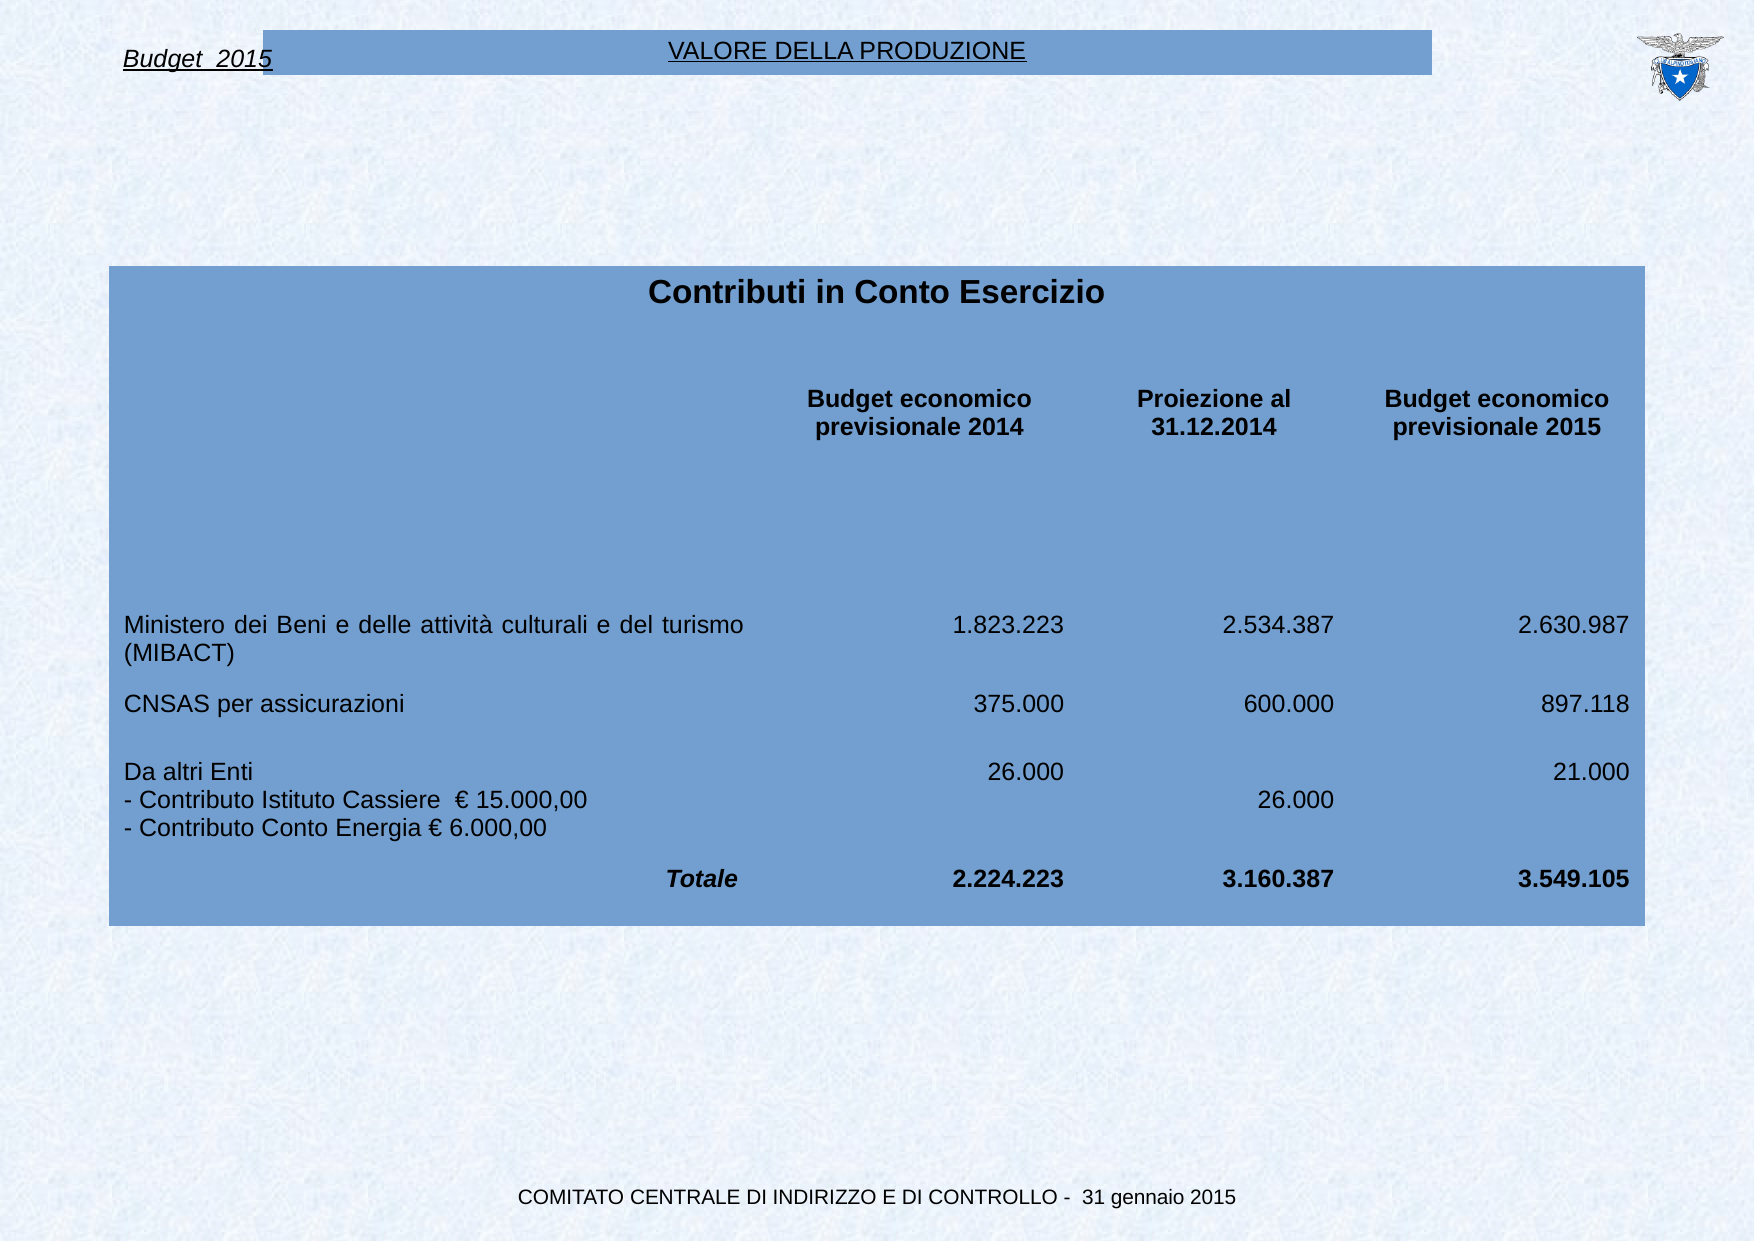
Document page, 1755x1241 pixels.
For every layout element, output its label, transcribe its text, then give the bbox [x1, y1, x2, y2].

picture [1633, 29, 1728, 108]
table_cell Da altri Enti - Contributo Istituto Cassiere € 15.000,00 - Contributo Conto Energia € 6.000,00 [109, 750, 760, 858]
table_cell Budget economico previsionale 2015 [1349, 377, 1645, 604]
table_cell 26.000 [1079, 750, 1349, 858]
table_cell Budget economico previsionale 2014 [760, 377, 1079, 604]
table_cell 375.000 [760, 683, 1079, 750]
table_cell Ministero dei Beni e delle attività culturali e del turismo (MIBACT) [109, 604, 760, 683]
text_box COMITATO CENTRALE DI INDIRIZZO E DI CONTROLLO - 31 gennaio 2015 [392, 1176, 1362, 1217]
table_cell 897.118 [1349, 683, 1645, 750]
table_cell Totale [109, 858, 760, 926]
table_cell [109, 377, 760, 604]
table_header Contributi in Conto Esercizio [109, 266, 1645, 377]
table_cell 2.224.223 [760, 858, 1079, 926]
table_cell 600.000 [1079, 683, 1349, 750]
table_cell 1.823.223 [760, 604, 1079, 683]
table_cell CNSAS per assicurazioni [109, 683, 760, 750]
table_cell 2.534.387 [1079, 604, 1349, 683]
table_cell 21.000 [1349, 750, 1645, 858]
table_cell 26.000 [760, 750, 1079, 858]
table_cell Proiezione al 31.12.2014 [1079, 377, 1349, 604]
table_header VALORE DELLA PRODUZIONE [263, 30, 1432, 75]
table_cell 3.160.387 [1079, 858, 1349, 926]
table_cell 2.630.987 [1349, 604, 1645, 683]
table_cell 3.549.105 [1349, 858, 1645, 926]
text_box Budget 2015 [50, 35, 346, 82]
